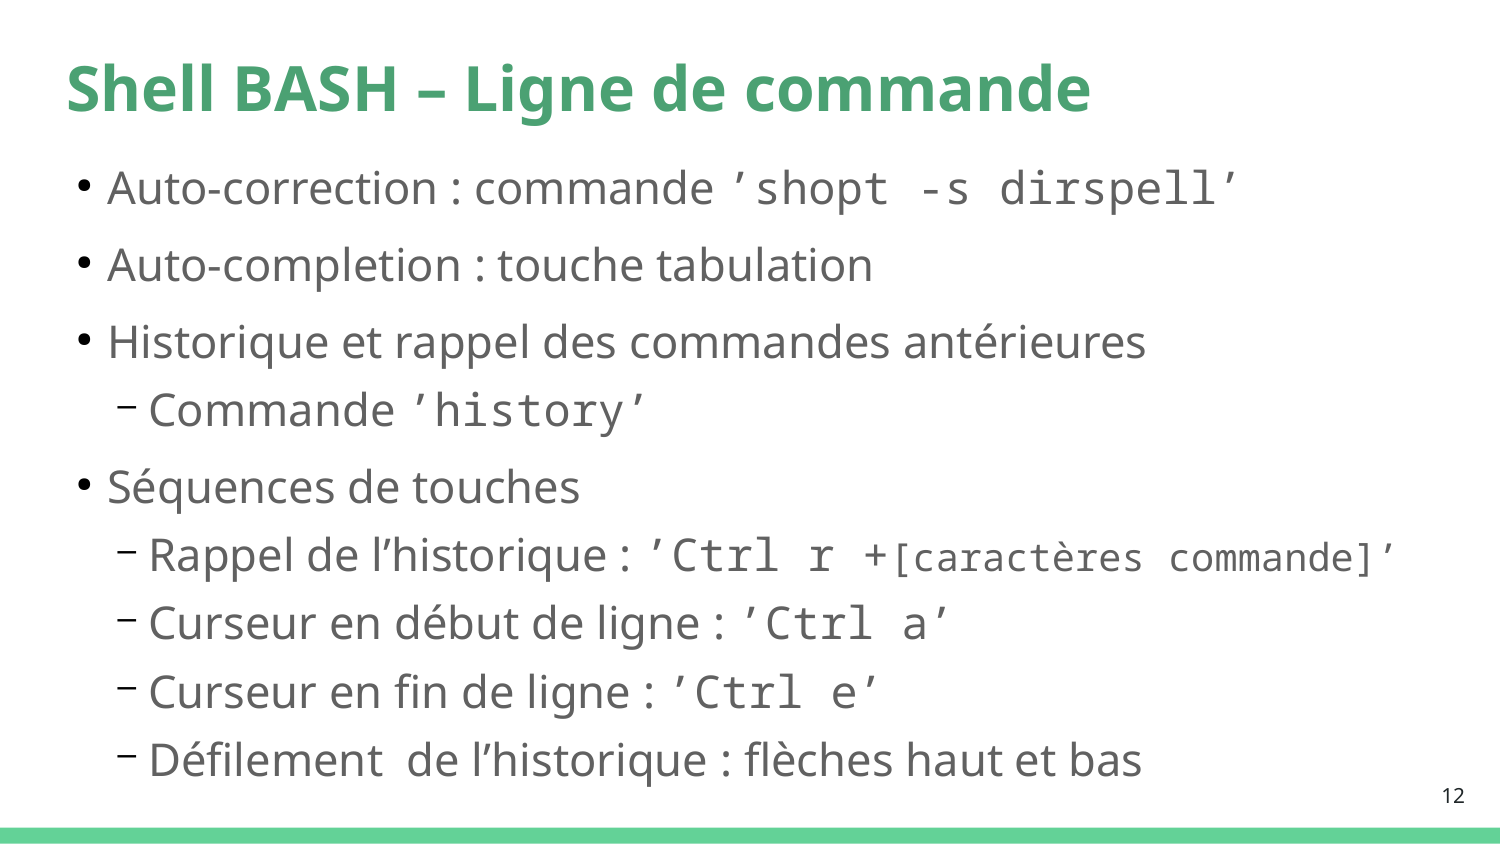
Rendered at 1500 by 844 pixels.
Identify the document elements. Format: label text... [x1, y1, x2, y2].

list Auto-correction : commande ’shopt -s dirspell’ Auto-completion : touche tabulation Historique et rappel des commandes antérieures Commande ’history’ Séquences de touches Rappel de l’historique : ’Ctrl r +[caractères commande]’ Curseur en début de ligne : ’Ctrl a’ Curseur en fin de ligne : ’Ctrl e’ Défilement de l’historique : flèches haut et bas [51, 136, 1449, 811]
slide_number <numéro> [1389, 764, 1480, 830]
title Shell BASH – Ligne de commande [51, 23, 1449, 117]
